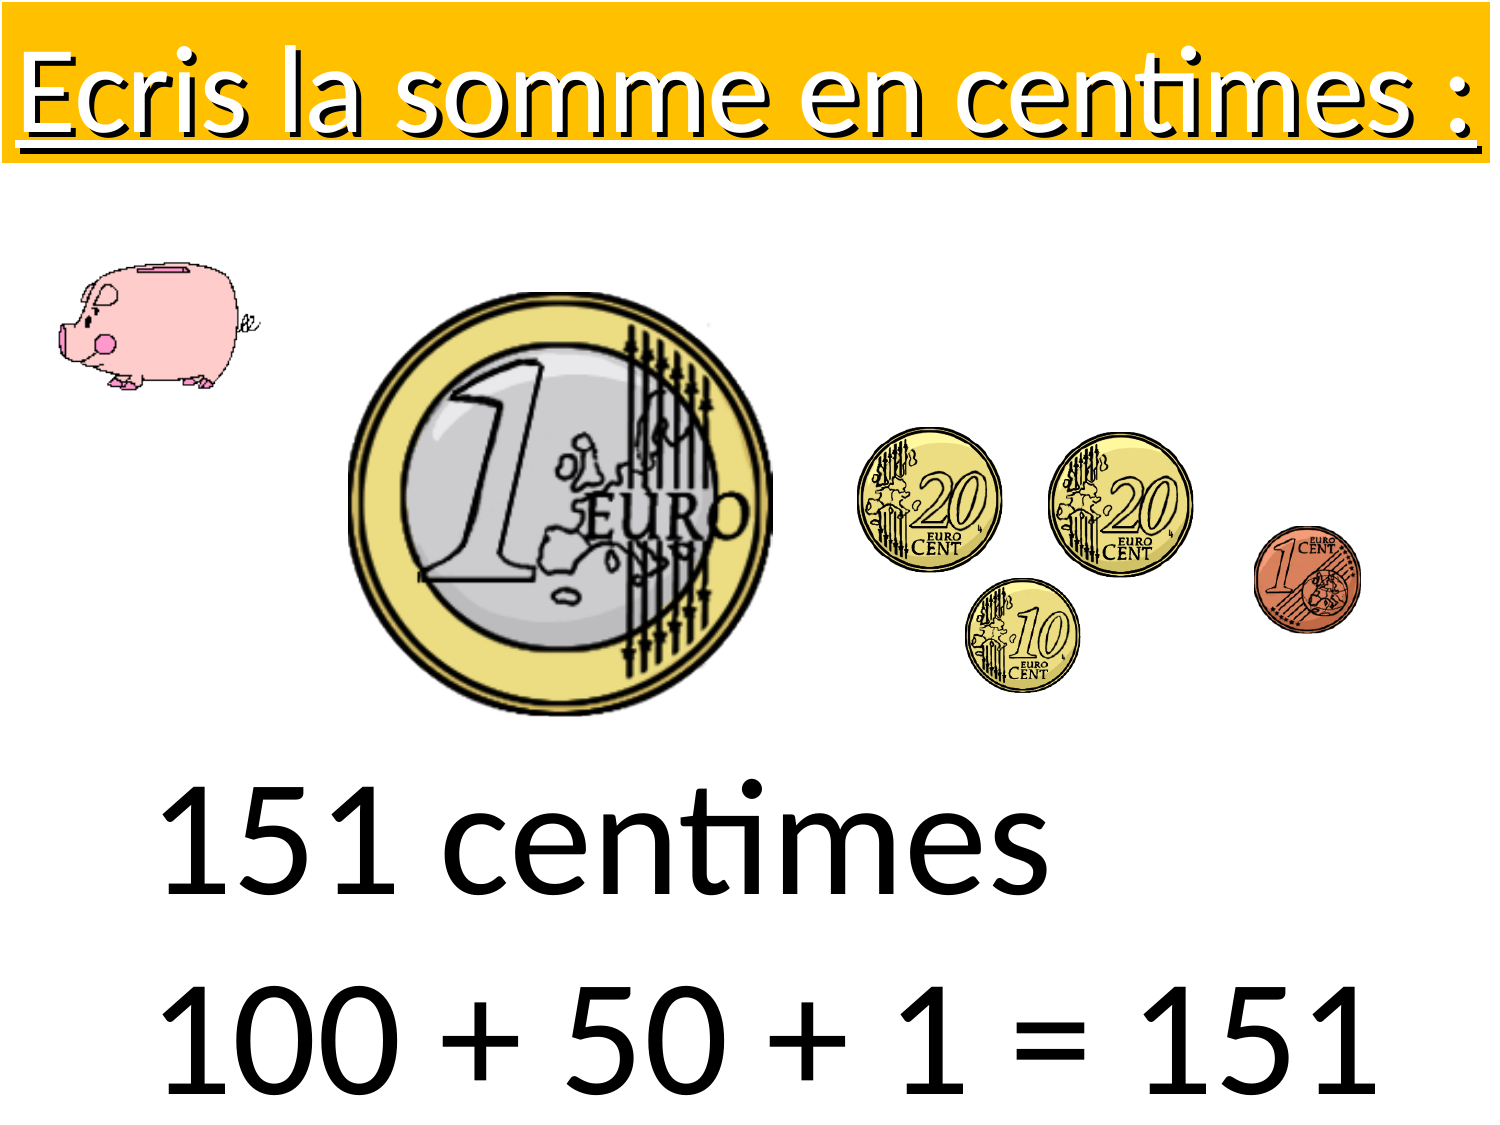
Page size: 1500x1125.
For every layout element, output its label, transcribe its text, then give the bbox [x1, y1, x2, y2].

picture [1254, 526, 1361, 634]
picture [32, 151, 283, 394]
text_box Ecris la somme en centimes : [0, 0, 1492, 165]
text_box 151 centimes 100 + 50 + 1 = 151 [133, 720, 1400, 1125]
picture [348, 292, 773, 719]
picture [965, 432, 1194, 693]
picture [857, 427, 1003, 573]
